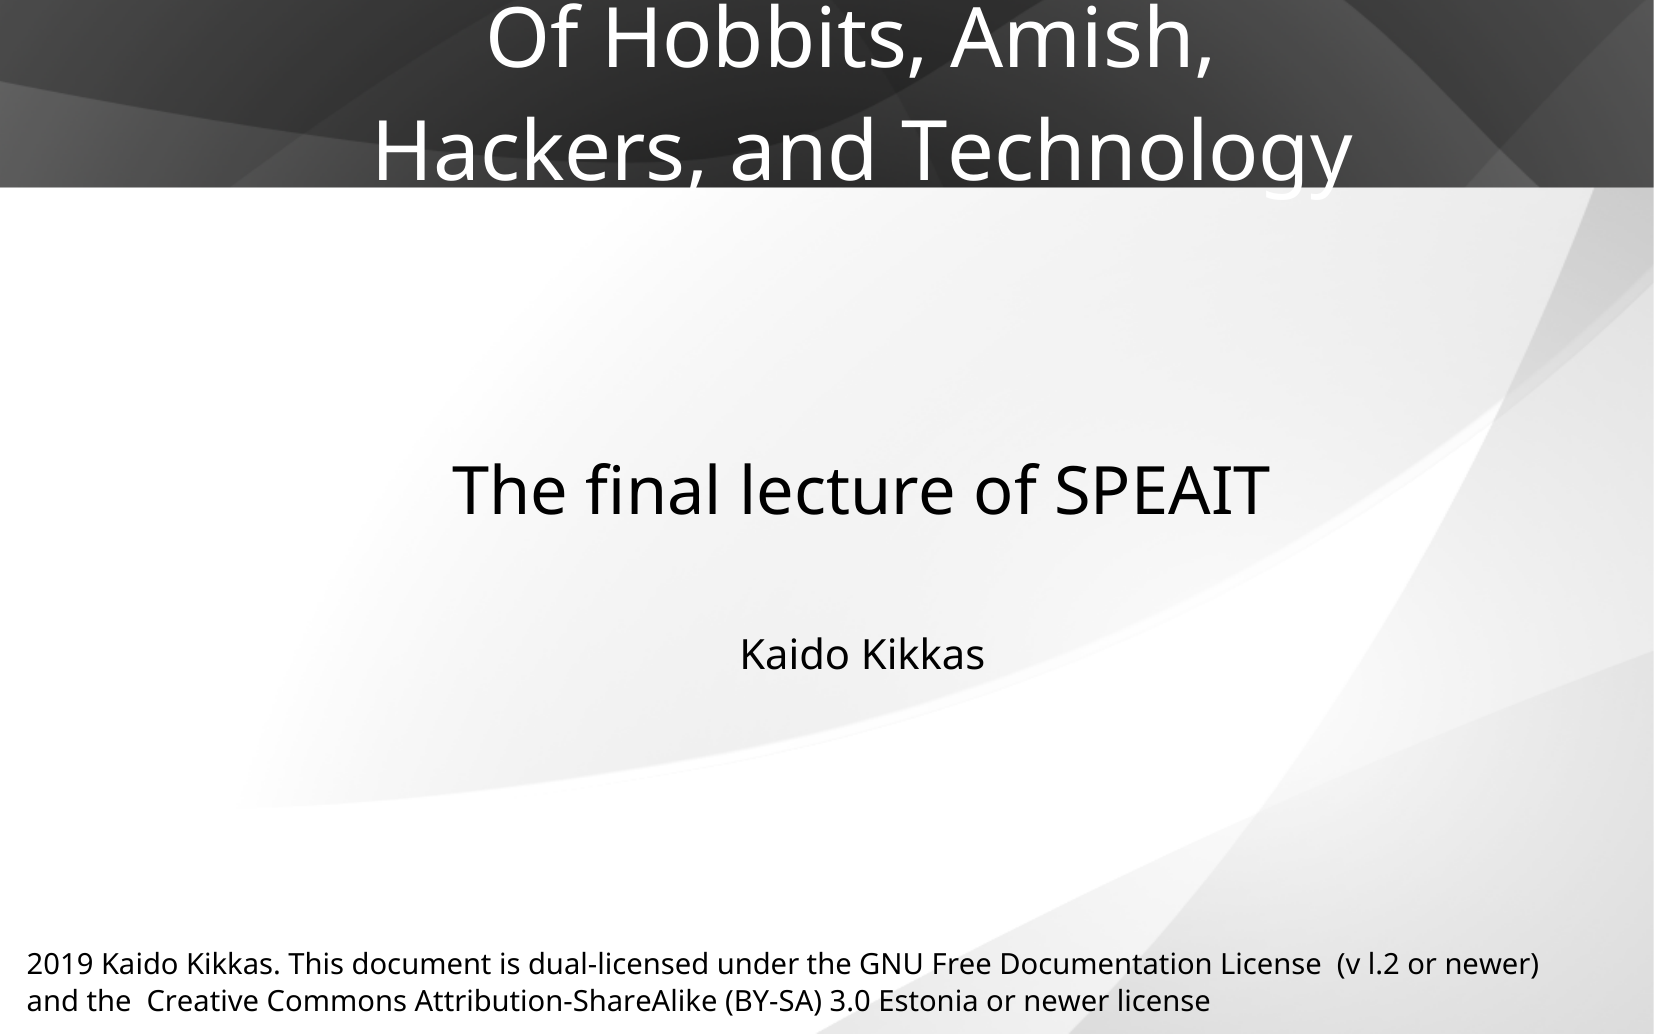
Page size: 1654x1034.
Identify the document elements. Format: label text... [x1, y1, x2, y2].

subtitle The final lecture of SPEAIT Kaido Kikkas [187, 225, 1538, 901]
text_box 2019 Kaido Kikkas. This document is dual-licensed under the GNU Free Documentation License (v l.2 or newer) and the Creative Commons Attribution-ShareAlike (BY-SA) 3.0 Estonia or newer license [11, 937, 1613, 1028]
picture [0, 0, 1654, 1034]
title Of Hobbits, Amish, Hackers, and Technology [118, 0, 1607, 202]
